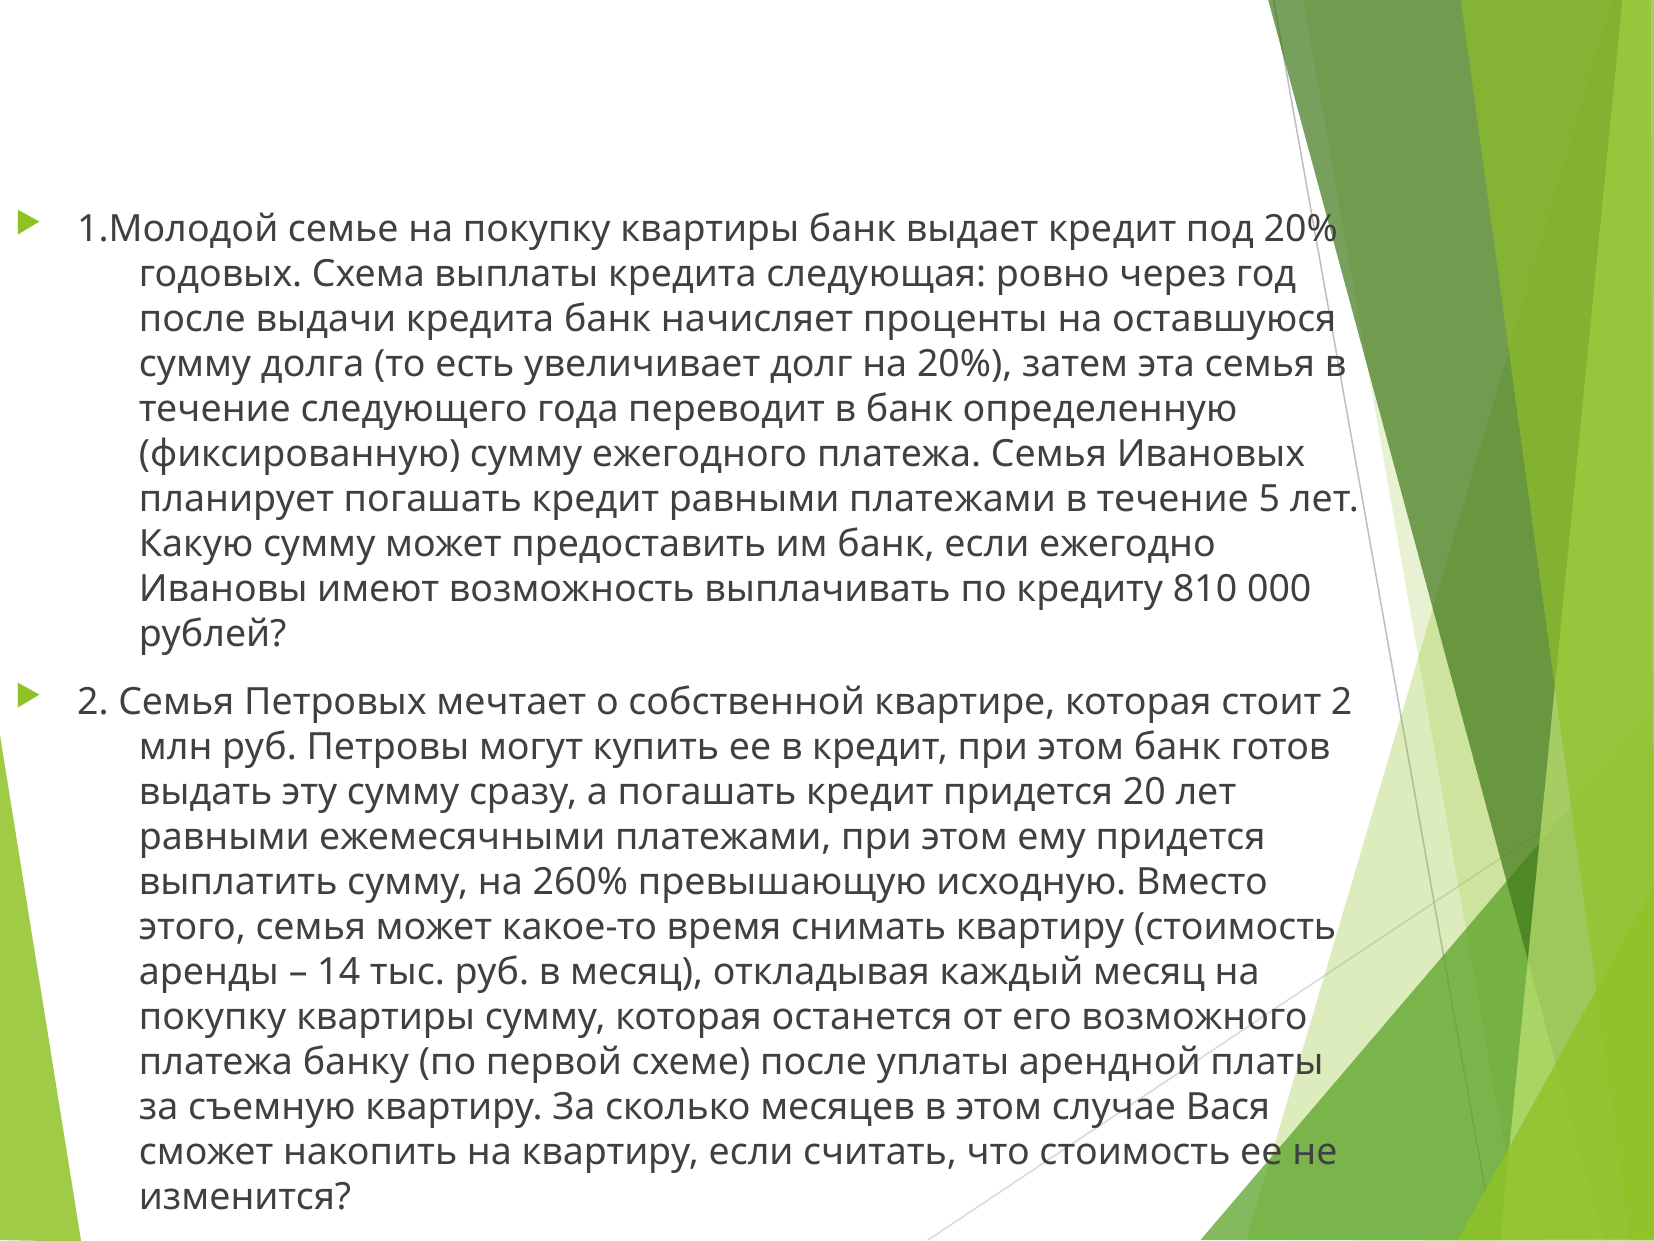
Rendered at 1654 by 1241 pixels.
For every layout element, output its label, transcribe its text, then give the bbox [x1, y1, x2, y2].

list 1.Молодой семье на покупку квартиры банк выдает кре­дит под 20% годовых. Схема выплаты кредита следу­ющая: ровно через год после выдачи кредита банк на­числяет проценты на оставшуюся сумму долга (то есть увеличивает долг на 20%), затем эта семья в течение следующего года переводит в банк определенную (фиксированную) сумму ежегодного платежа. Семья Ивановых планирует погашать кредит равными плате­жами в течение 5 лет. Какую сумму может предоста­вить им банк, если ежегодно Ивановы имеют возмож­ность выплачивать по кредиту 810 000 рублей? 2. Семья Петровых мечтает о собственной квартире, которая стоит 2 млн руб. Петровы могут купить ее в кредит, при этом банк готов выдать эту сумму сразу, а по­га­шать кредит придется 20 лет равными ежемесячными платежами, при этом ему придется выплатить сумму, на 260% превышающую исходную. Вместо этого, семья может какое-то время снимать квартиру (стоимость аренды – 14 тыс. руб. в месяц), откладывая каждый месяц на покупку квартиры сумму, которая останется от его возможного платежа банку (по первой схеме) после уплаты арендной платы за съемную квартиру. За сколько месяцев в этом случае Вася сможет накопить на квартиру, если считать, что стоимость ее не изменится? [0, 196, 1382, 1064]
